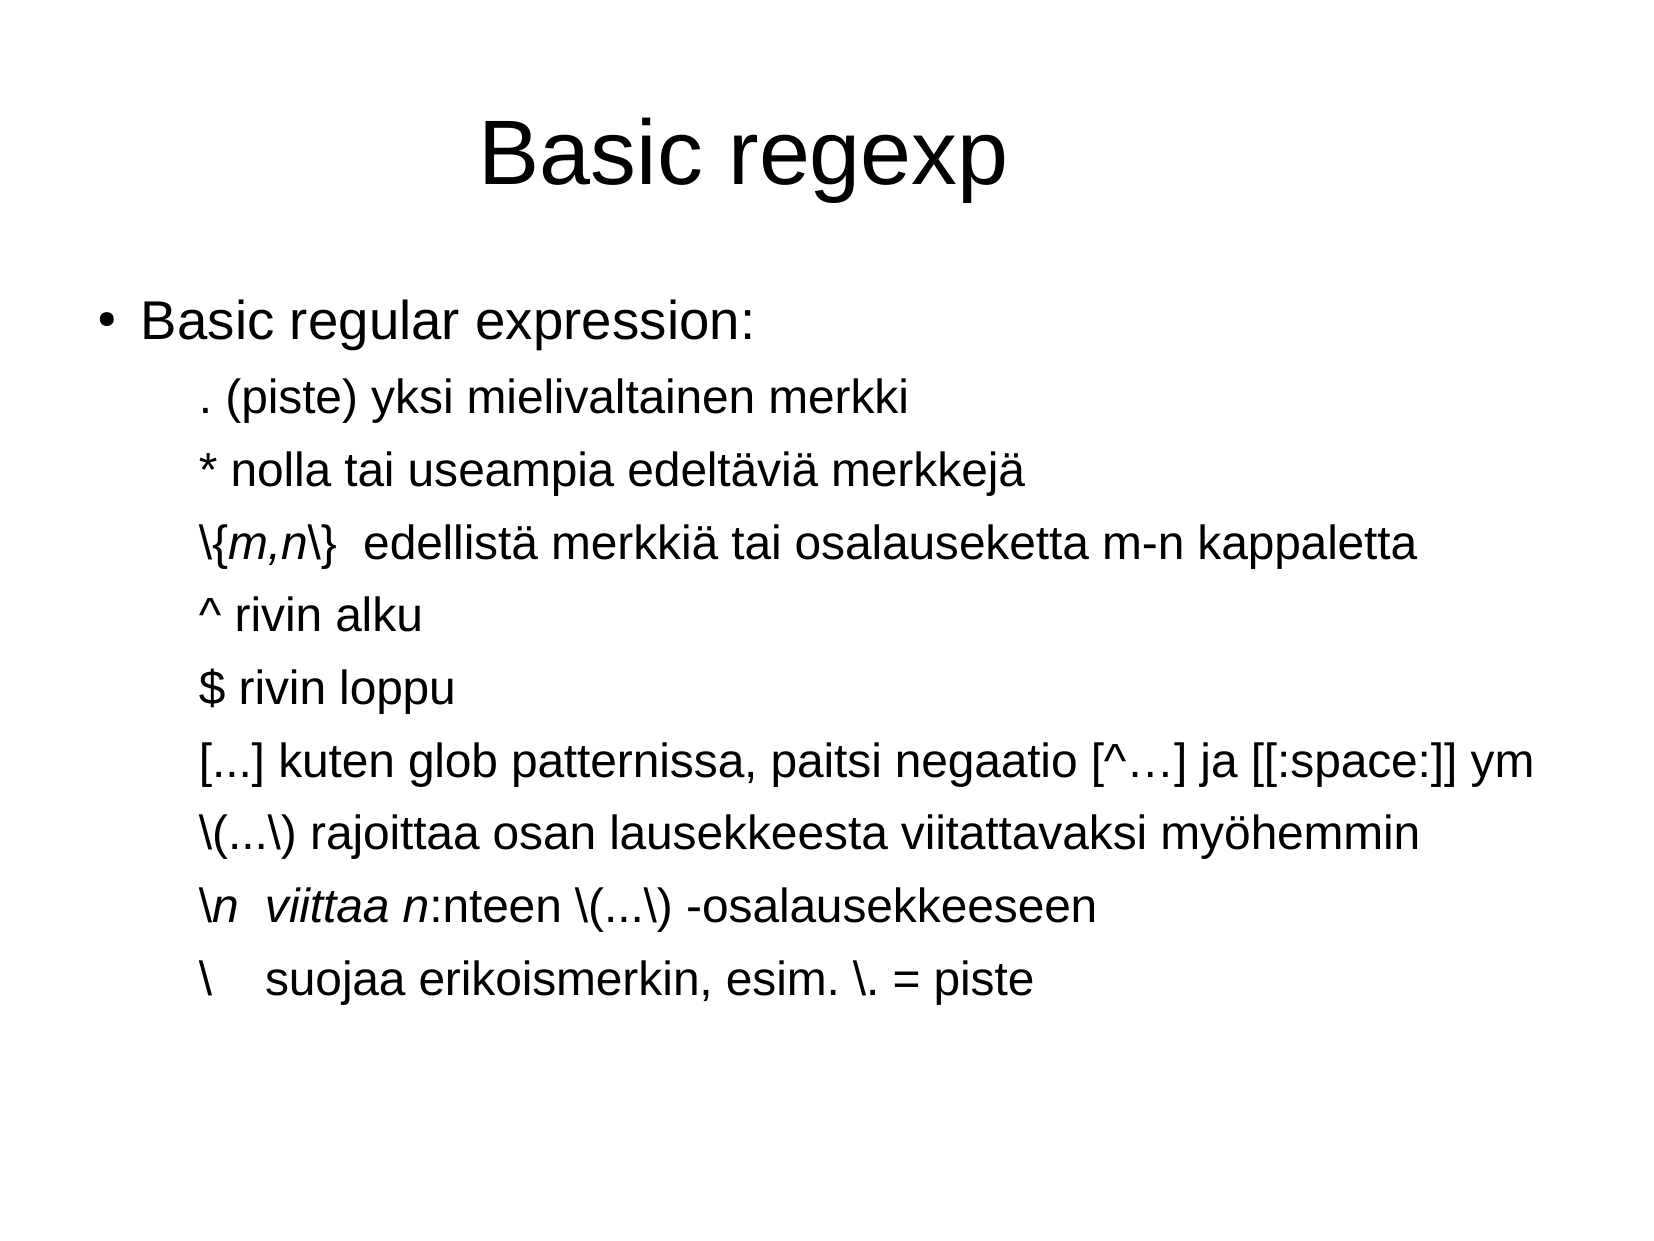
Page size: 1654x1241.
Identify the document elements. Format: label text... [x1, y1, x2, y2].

list Basic regular expression: . (piste) yksi mielivaltainen merkki * nolla tai useampia edeltäviä merkkejä \{m,n\} edellistä merkkiä tai osalauseketta m-n kappaletta ^ rivin alku $ rivin loppu [...] kuten glob patternissa, paitsi negaatio [^…] ja [[:space:]] ym \(...\) rajoittaa osan lausekkeesta viitattavaksi myöhemmin \n viittaa n:nteen \(...\) -osalausekkeeseen \ suojaa erikoismerkin, esim. \. = piste [82, 290, 1571, 1010]
title Basic regexp [0, 49, 1489, 257]
